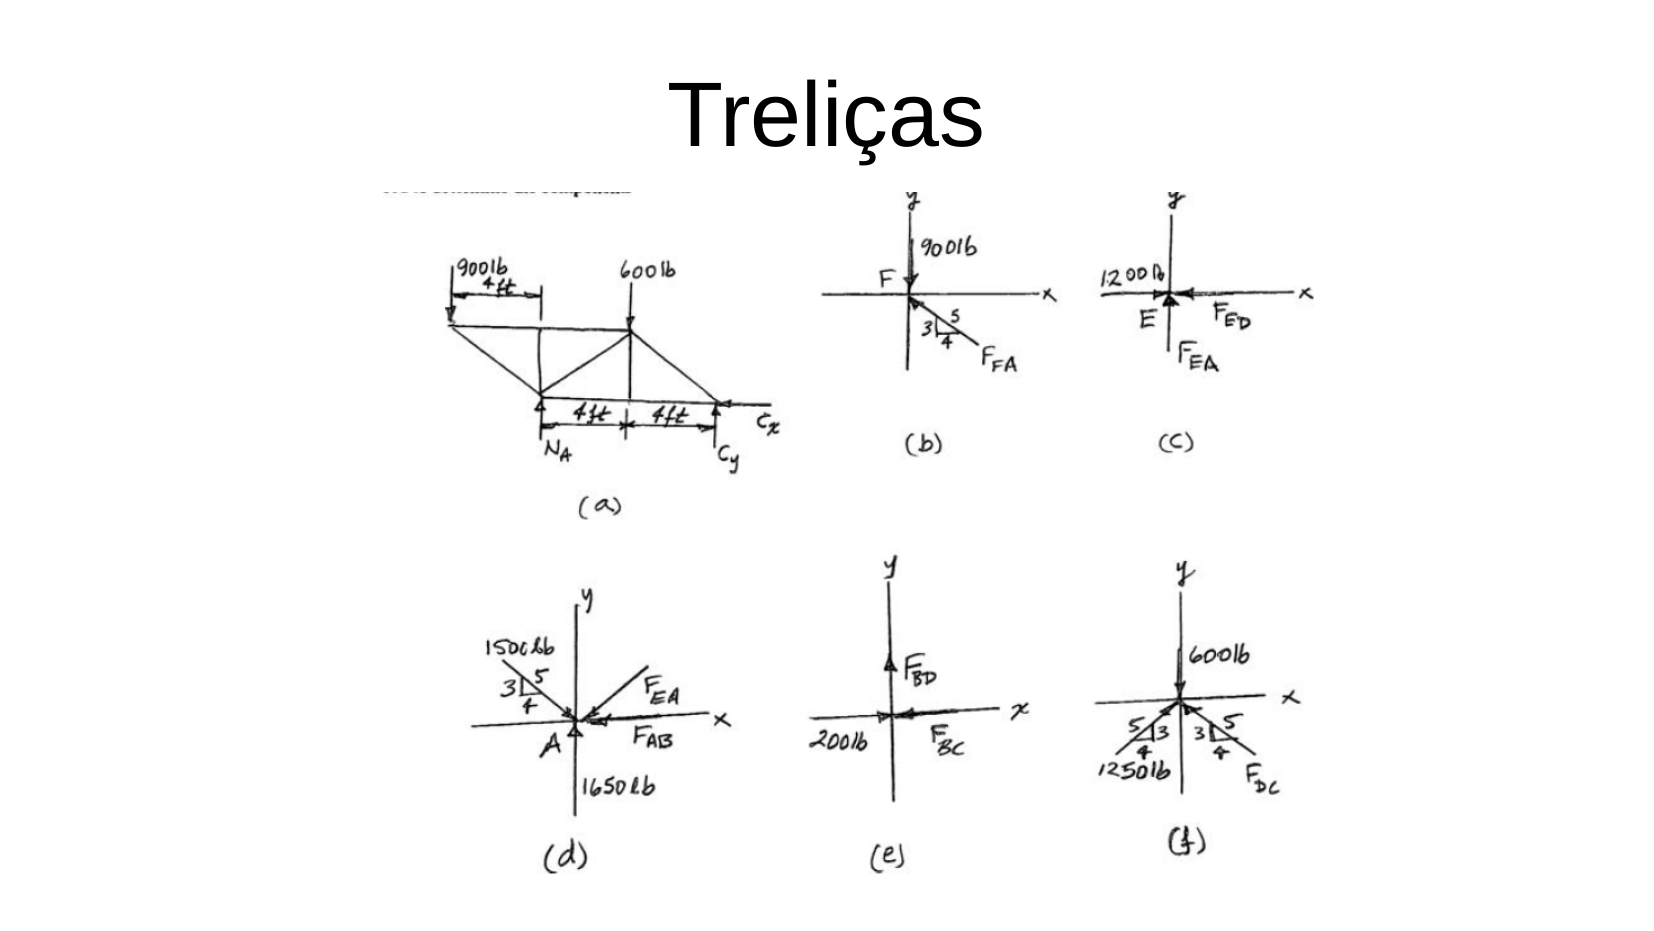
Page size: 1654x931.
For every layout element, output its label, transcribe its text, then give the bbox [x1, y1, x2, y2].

picture [383, 192, 1329, 889]
title Treliças [82, 37, 1571, 193]
